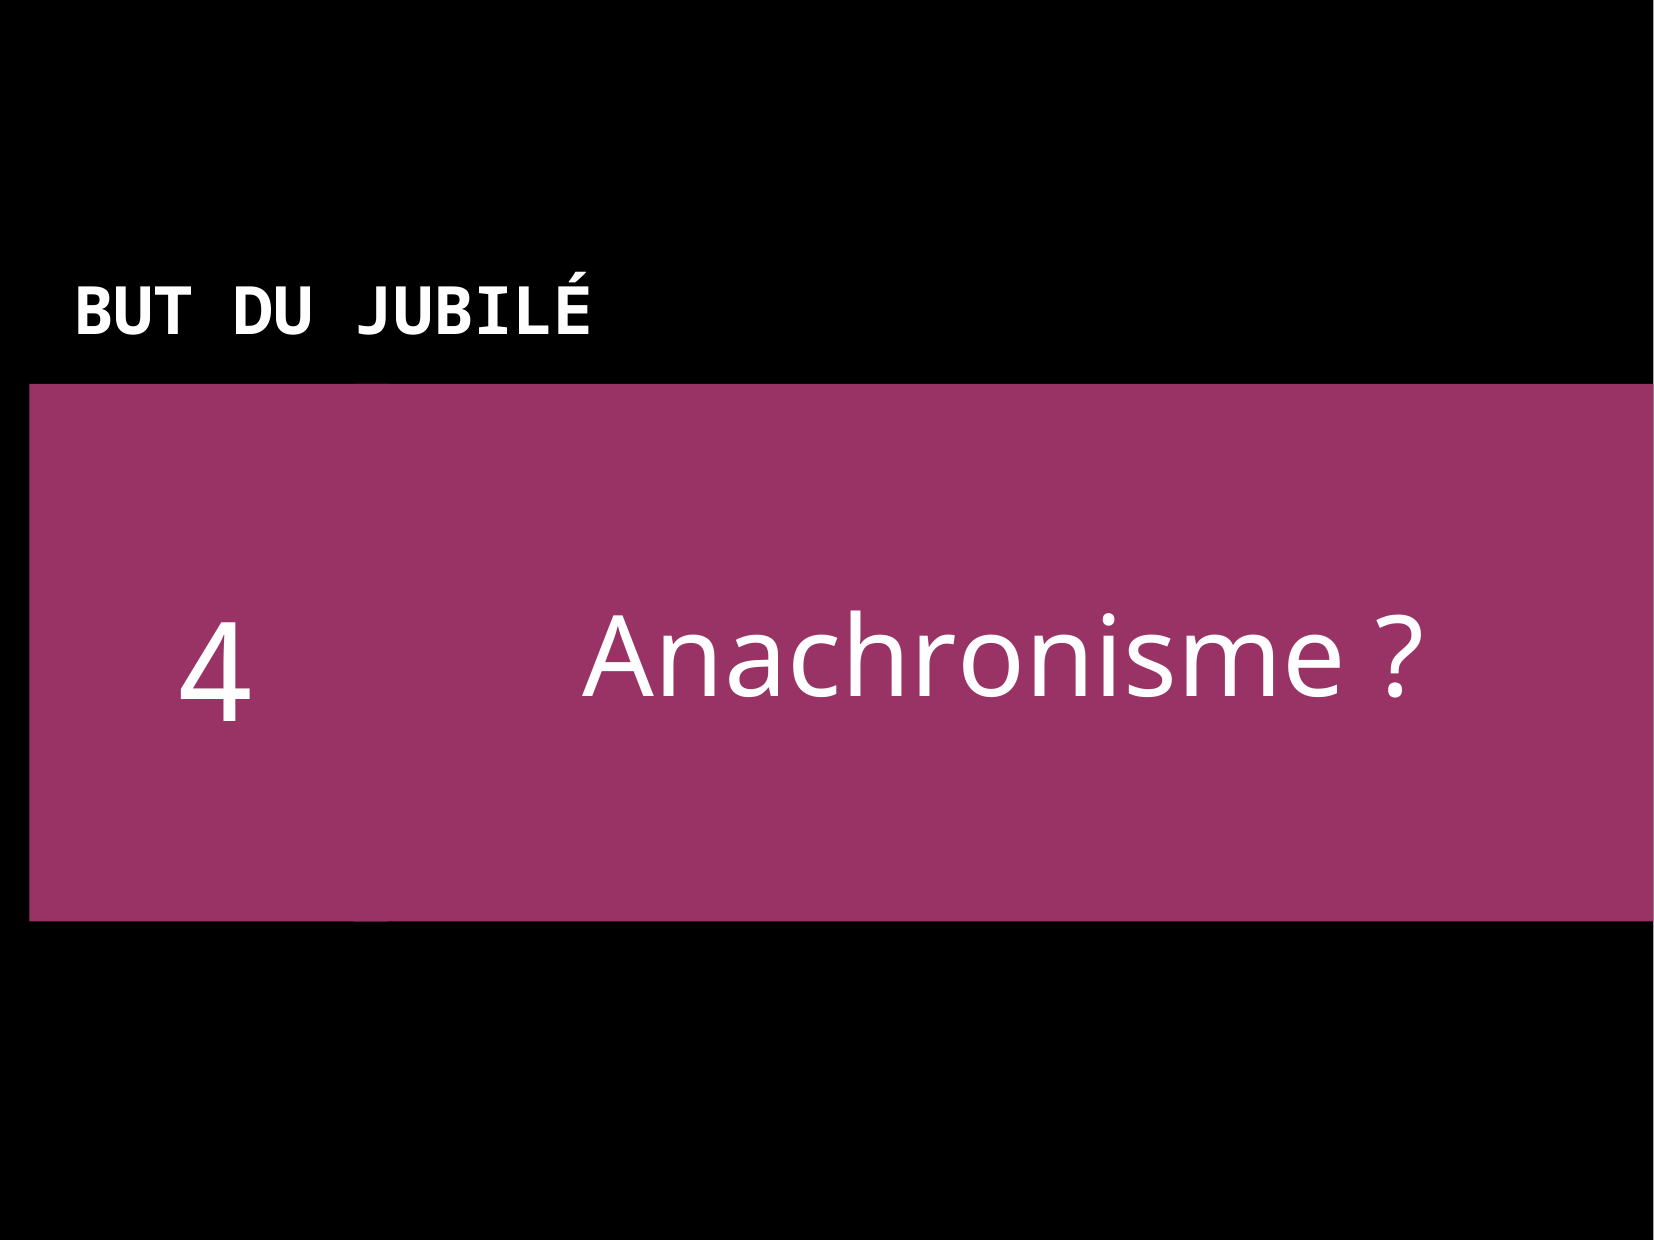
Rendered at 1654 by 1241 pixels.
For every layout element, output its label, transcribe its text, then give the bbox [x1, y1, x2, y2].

text_box Anachronisme ? [354, 383, 1654, 922]
text_box [29, 383, 354, 922]
text_box BUT DU JUBILÉ [59, 265, 1644, 358]
text_box 4 [159, 566, 300, 770]
